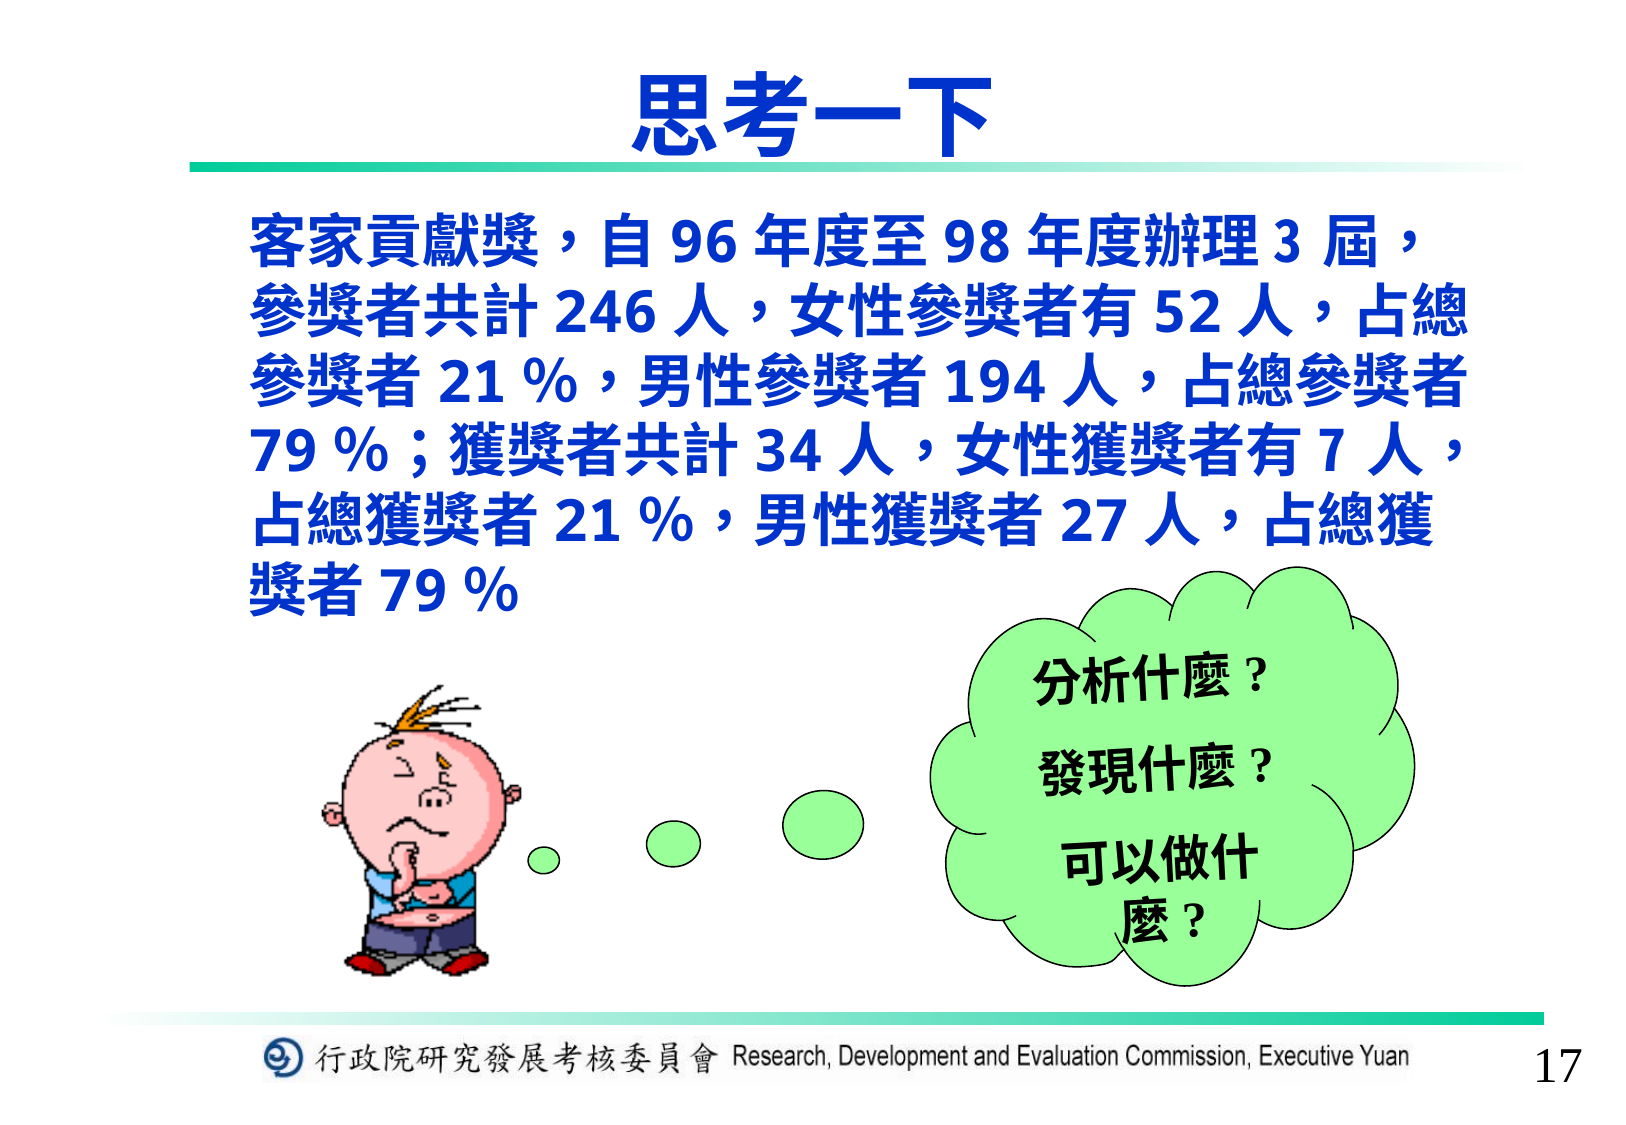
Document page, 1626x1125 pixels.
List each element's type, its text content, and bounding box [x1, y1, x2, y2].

title 思考一下 [121, 37, 1504, 188]
list 客家貢獻獎，自96年度至98年度辦理3屆，參獎者共計246人，女性參獎者有52人，占總參獎者21％，男性參獎者194人，占總參獎者79％；獲獎者共計34人，女性獲獎者有7人，占總獲獎者21％，男性獲獎者27人，占總獲獎者79％ [233, 196, 1498, 959]
picture [292, 633, 565, 983]
picture [262, 1035, 1415, 1083]
text_box 分析什麼? 發現什麼? 可以做什麼? [930, 567, 1415, 986]
text_box 分析什麼? 發現什麼? 可以做什麼? [528, 847, 560, 874]
text_box 分析什麼? 發現什麼? 可以做什麼? [782, 790, 864, 860]
text_box 分析什麼? 發現什麼? 可以做什麼? [646, 821, 701, 867]
